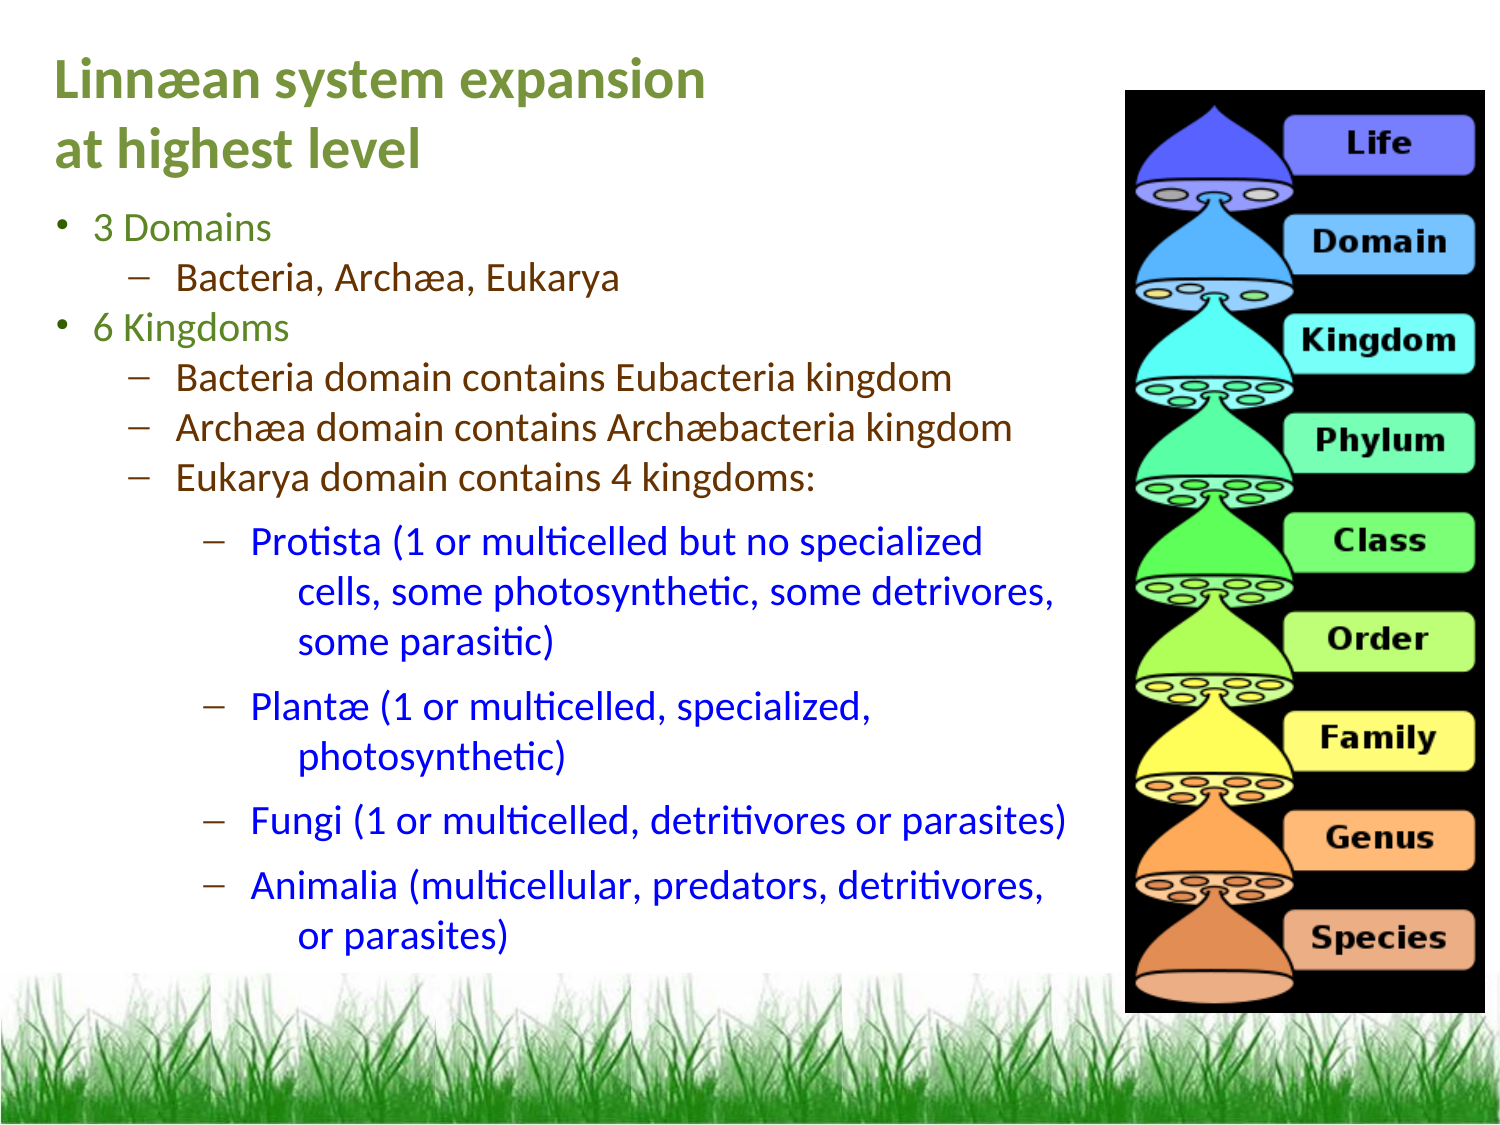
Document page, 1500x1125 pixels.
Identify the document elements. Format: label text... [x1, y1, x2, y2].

title Linnæan system expansion at highest level [40, 32, 1390, 188]
picture [0, 90, 1500, 1125]
list 3 Domains Bacteria, Archæa, Eukarya 6 Kingdoms Bacteria domain contains Eubacteria kingdom Archæa domain contains Archæbacteria kingdom Eukarya domain contains 4 kingdoms: Protista (1 or multicelled but no specialized cells, some photosynthetic, some detrivores, some parasitic) Plantæ (1 or multicelled, specialized, photosynthetic) Fungi (1 or multicelled, detritivores or parasites) Animalia (multicellular, predators, detritivores, or parasites) [39, 191, 1088, 1066]
